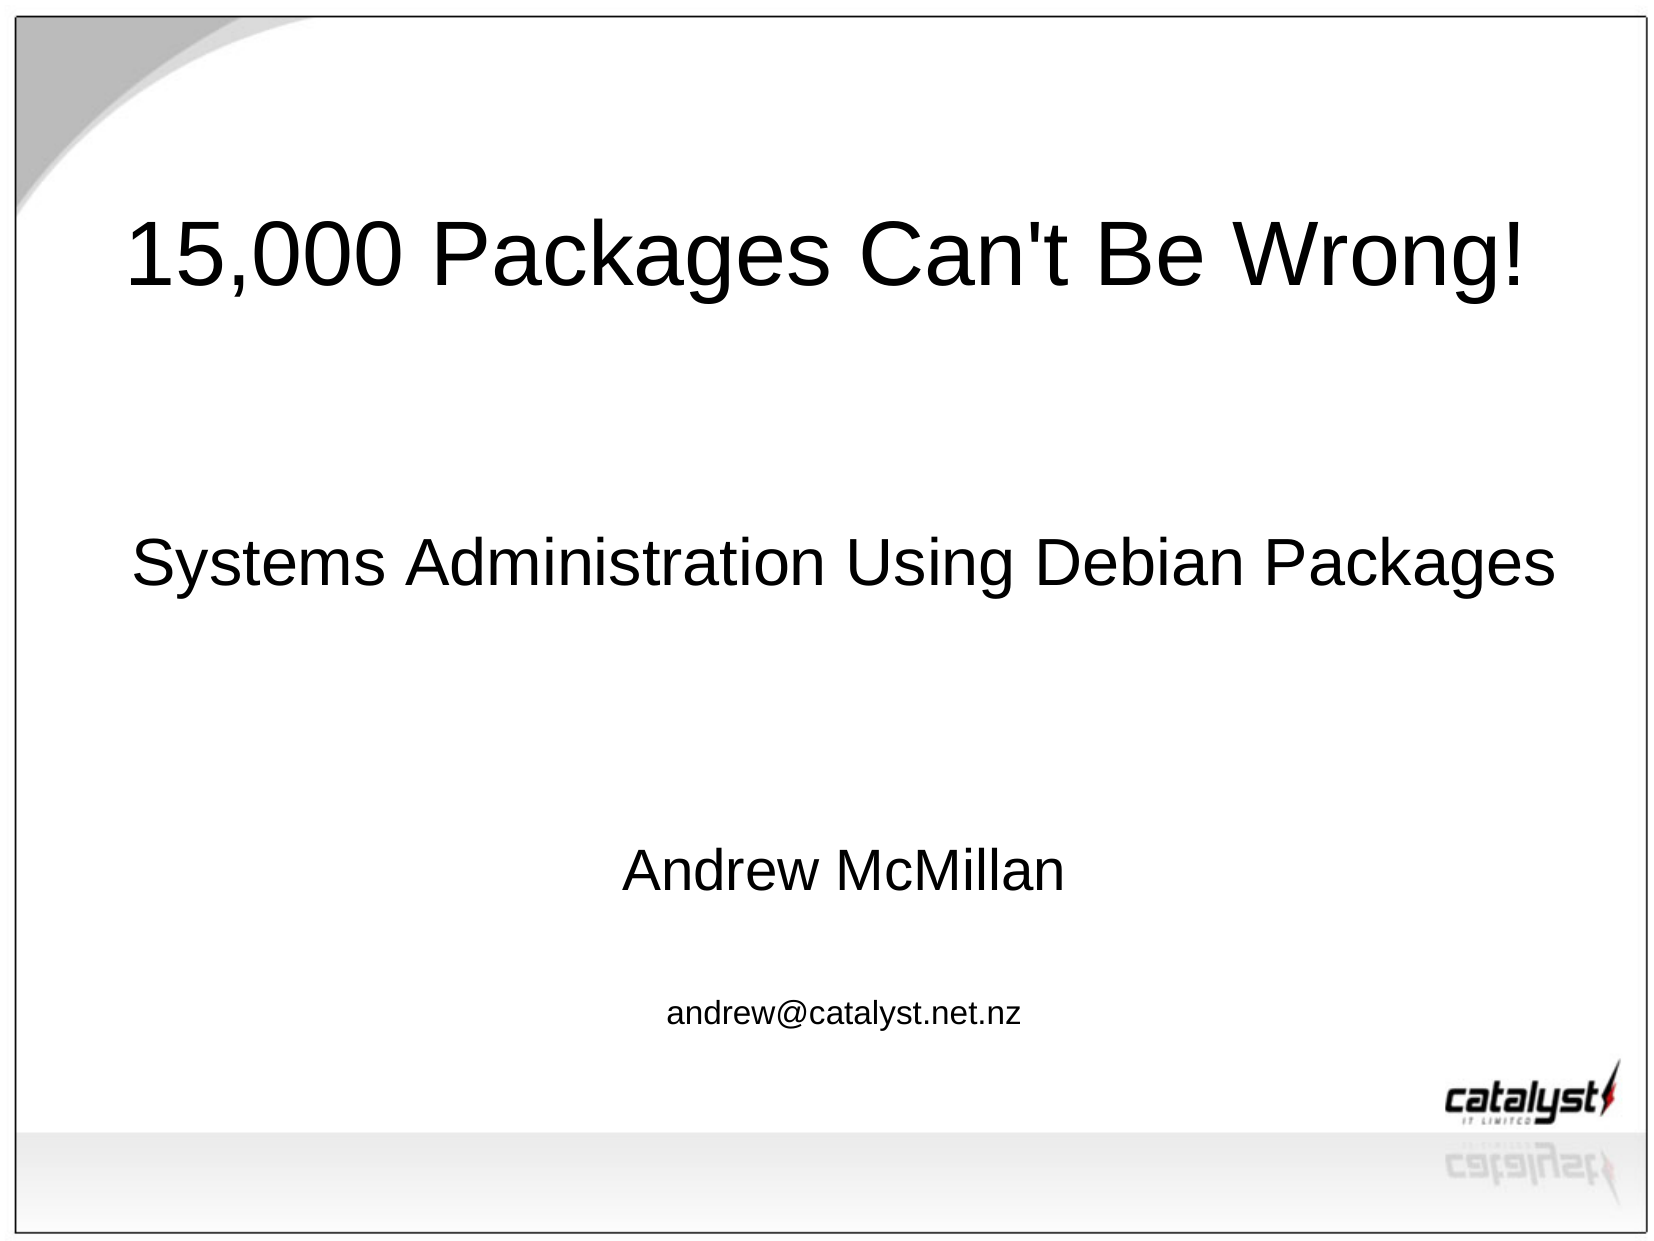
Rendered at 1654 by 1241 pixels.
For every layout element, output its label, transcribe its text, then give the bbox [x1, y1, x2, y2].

title 15,000 Packages Can't Be Wrong! [82, 56, 1571, 451]
list Systems Administration Using Debian Packages Andrew McMillan andrew@catalyst.net.nz [82, 525, 1571, 1032]
picture [4, 5, 1654, 1241]
